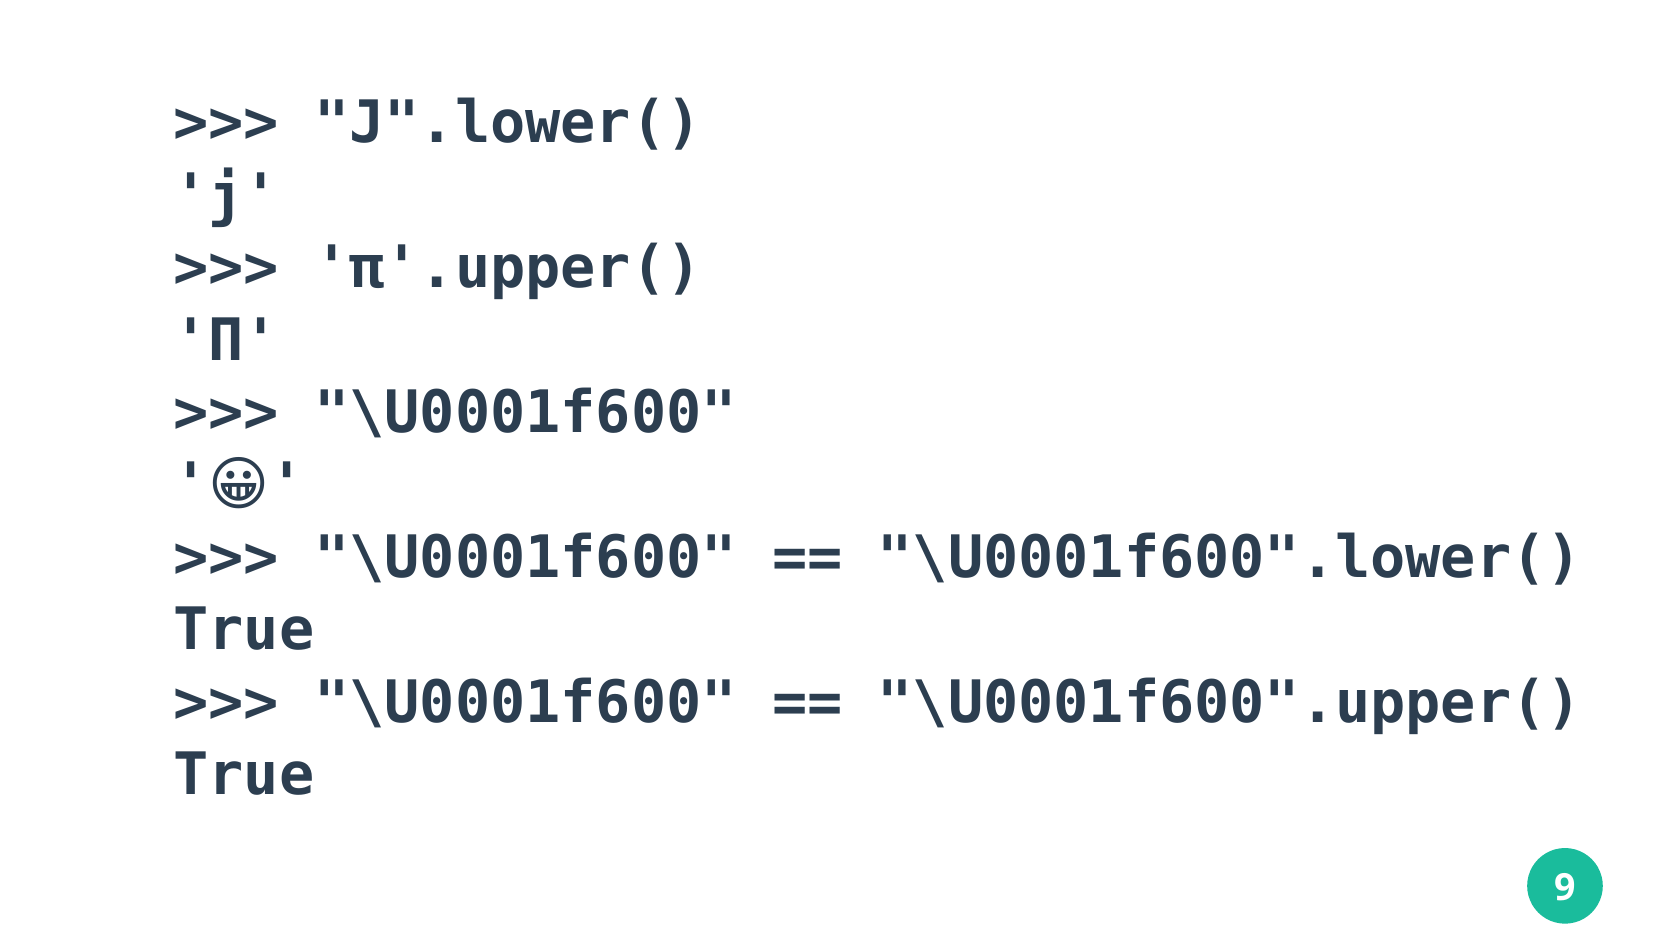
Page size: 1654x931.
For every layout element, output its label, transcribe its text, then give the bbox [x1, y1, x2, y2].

list >>> "J".lower() 'j' >>> 'π'.upper() 'Π' >>> "\U0001f600" '😀' >>> "\U0001f600" == "\U0001f600".lower() True >>> "\U0001f600" == "\U0001f600".upper() True [0, 88, 1625, 857]
